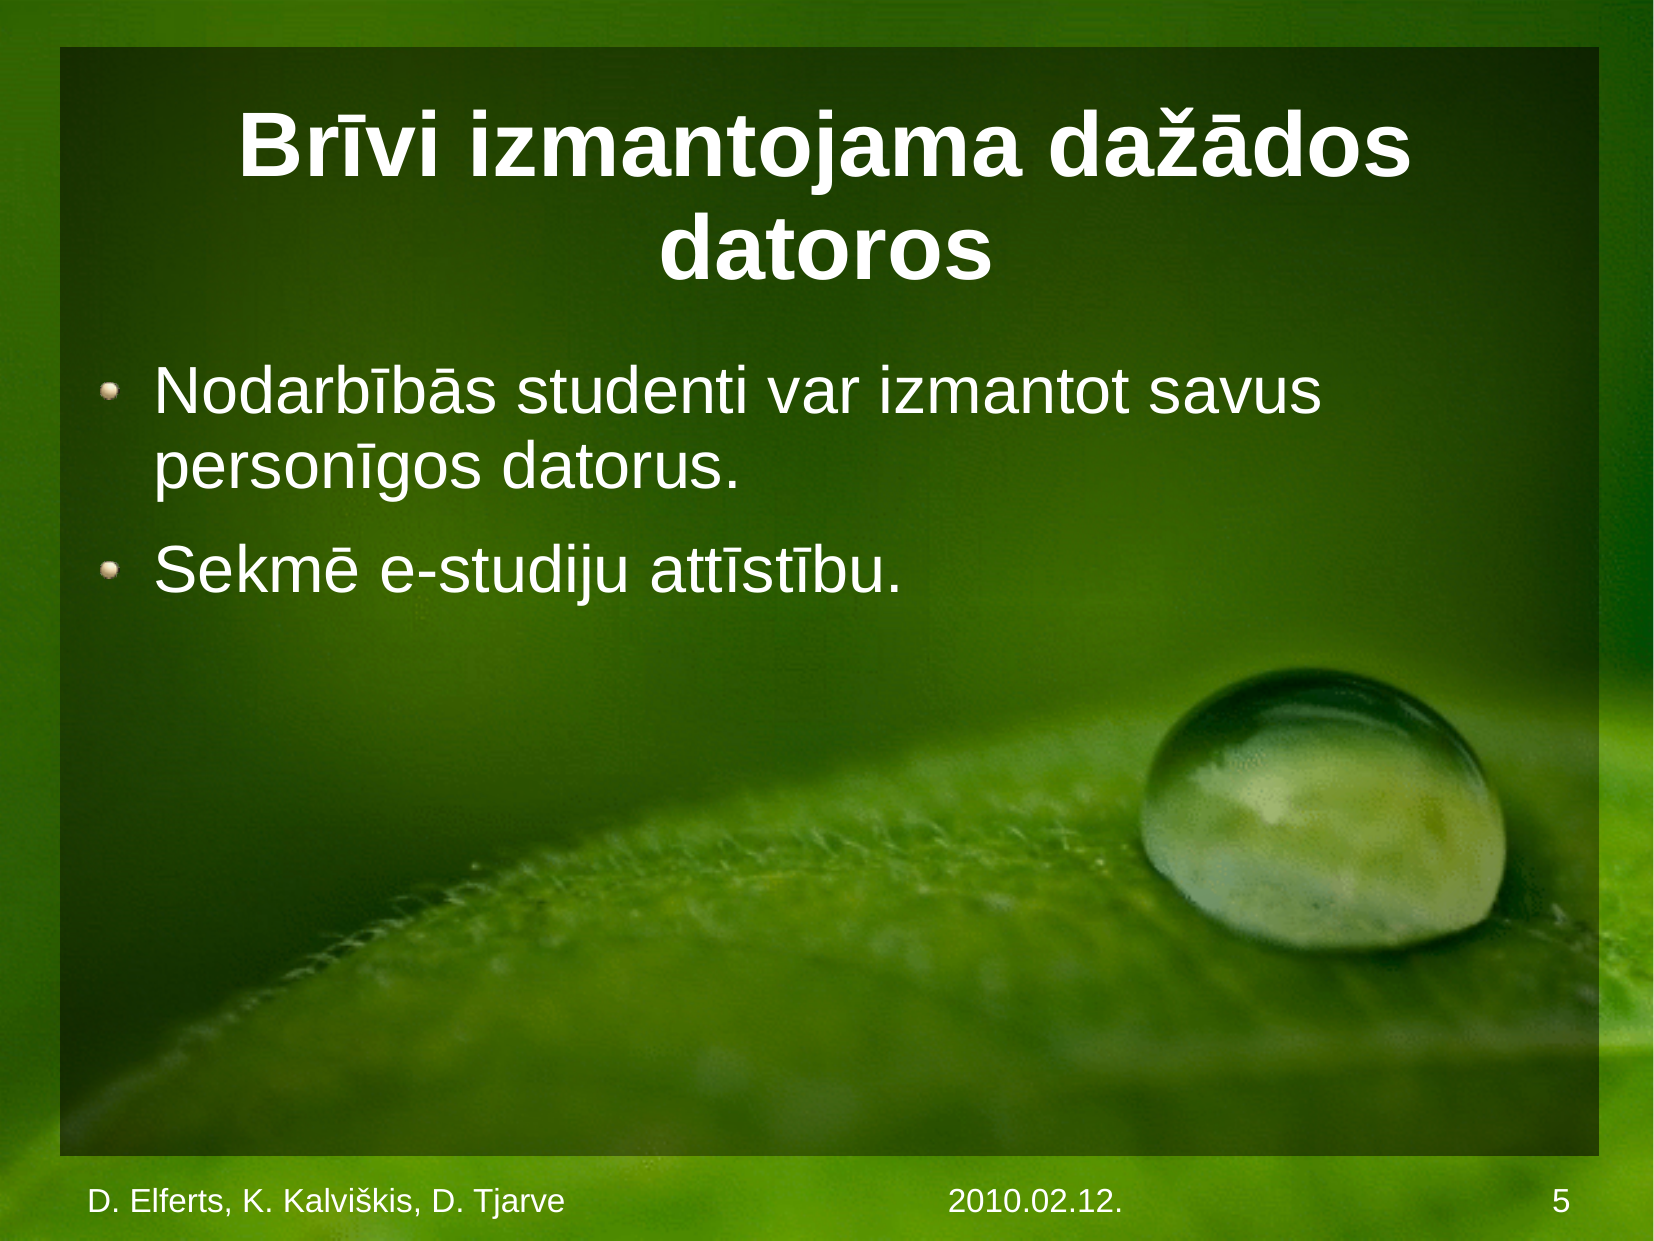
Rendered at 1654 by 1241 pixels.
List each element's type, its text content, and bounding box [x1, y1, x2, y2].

title Brīvi izmantojama dažādos datoros [82, 73, 1571, 320]
picture [0, 0, 1654, 1241]
list Nodarbībās studenti var izmantot savus personīgos datorus. Sekmē e-studiju attīstību. [82, 353, 1571, 1094]
